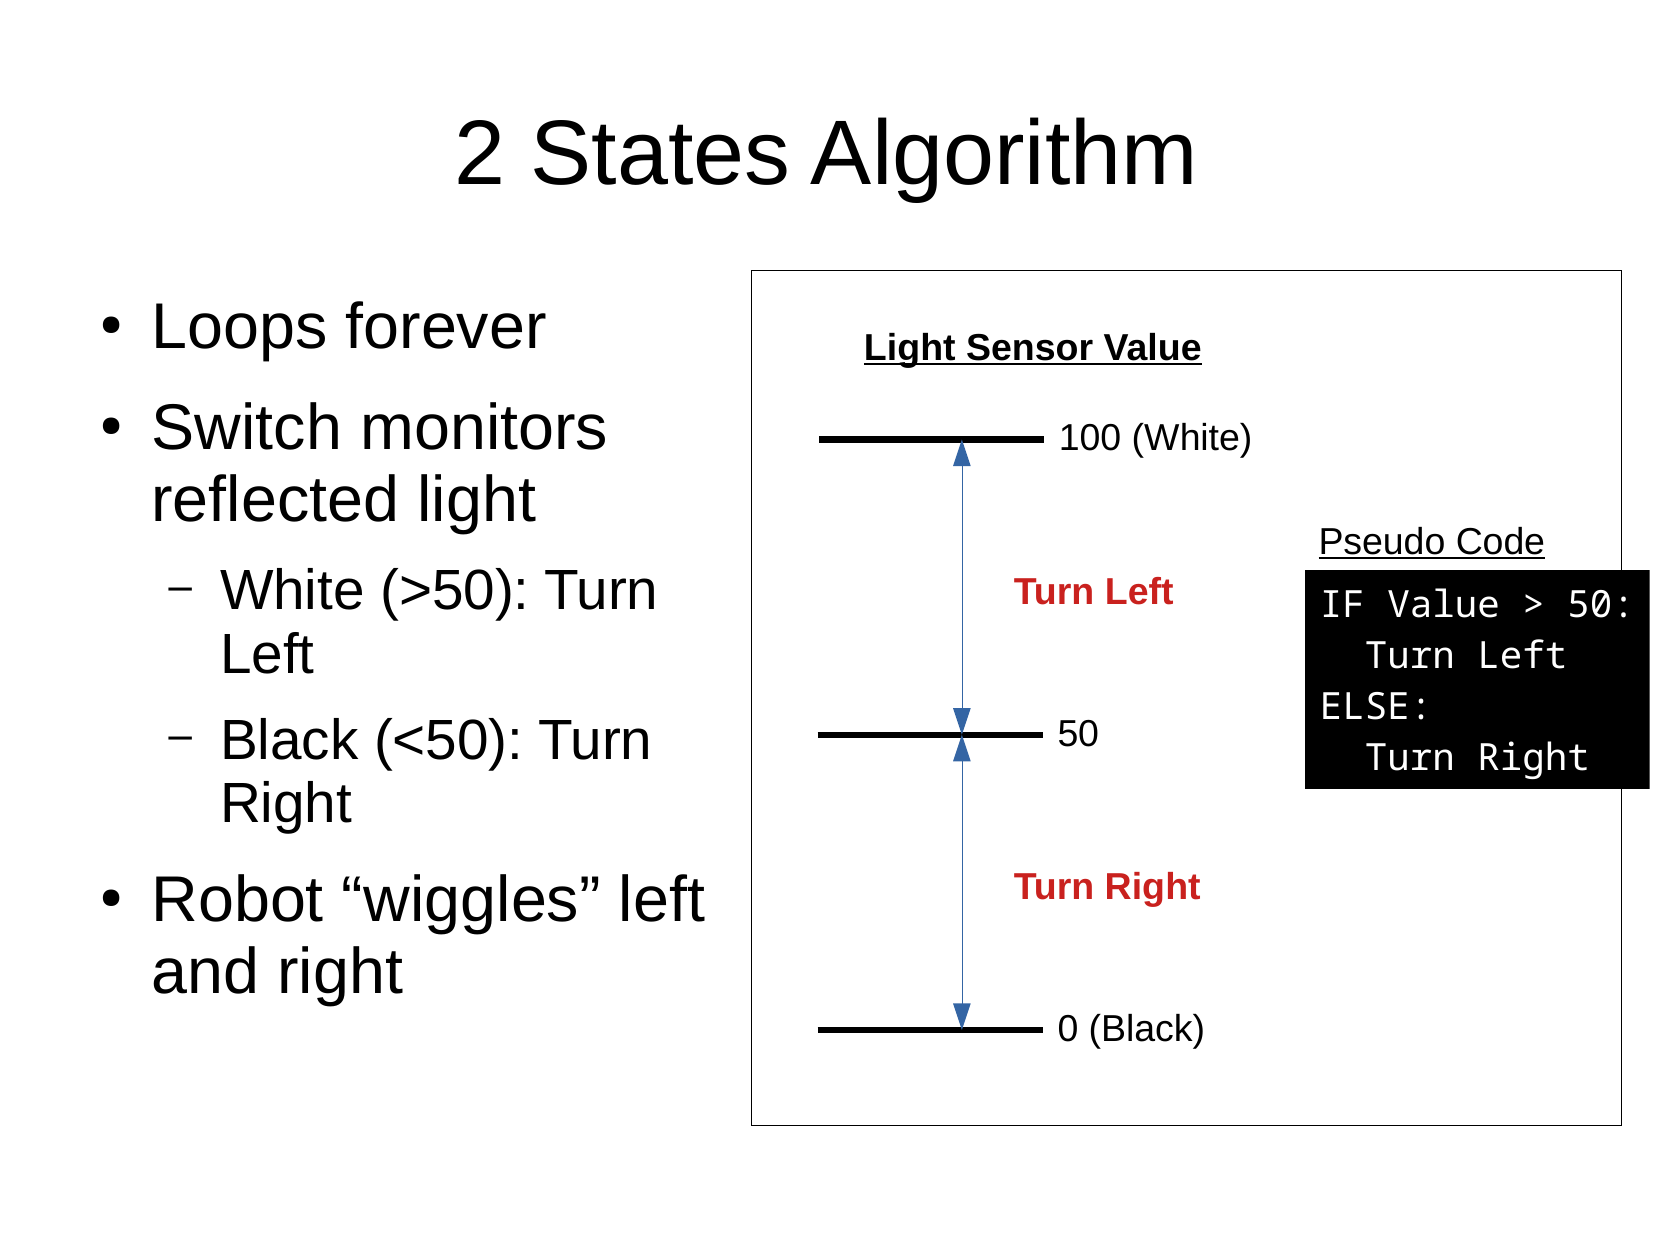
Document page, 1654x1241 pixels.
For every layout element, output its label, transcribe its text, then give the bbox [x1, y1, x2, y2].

text_box Turn Left [999, 562, 1189, 620]
text_box [751, 270, 1622, 1126]
text_box 100 (White) [1044, 409, 1285, 551]
text_box 50 [1042, 704, 1193, 765]
text_box IF Value > 50: Turn Left ELSE: Turn Right [1305, 570, 1598, 736]
text_box Pseudo Code [1303, 513, 1561, 571]
title 2 States Algorithm [82, 49, 1571, 257]
text_box Light Sensor Value [849, 319, 1217, 377]
text_box Turn Right [999, 857, 1216, 915]
text_box 0 (Black) [1042, 1000, 1315, 1061]
list Loops forever Switch monitors reflected light White (>50): Turn Left Black (<50): Turn Right Robot “wiggles” left and right [82, 290, 751, 1010]
